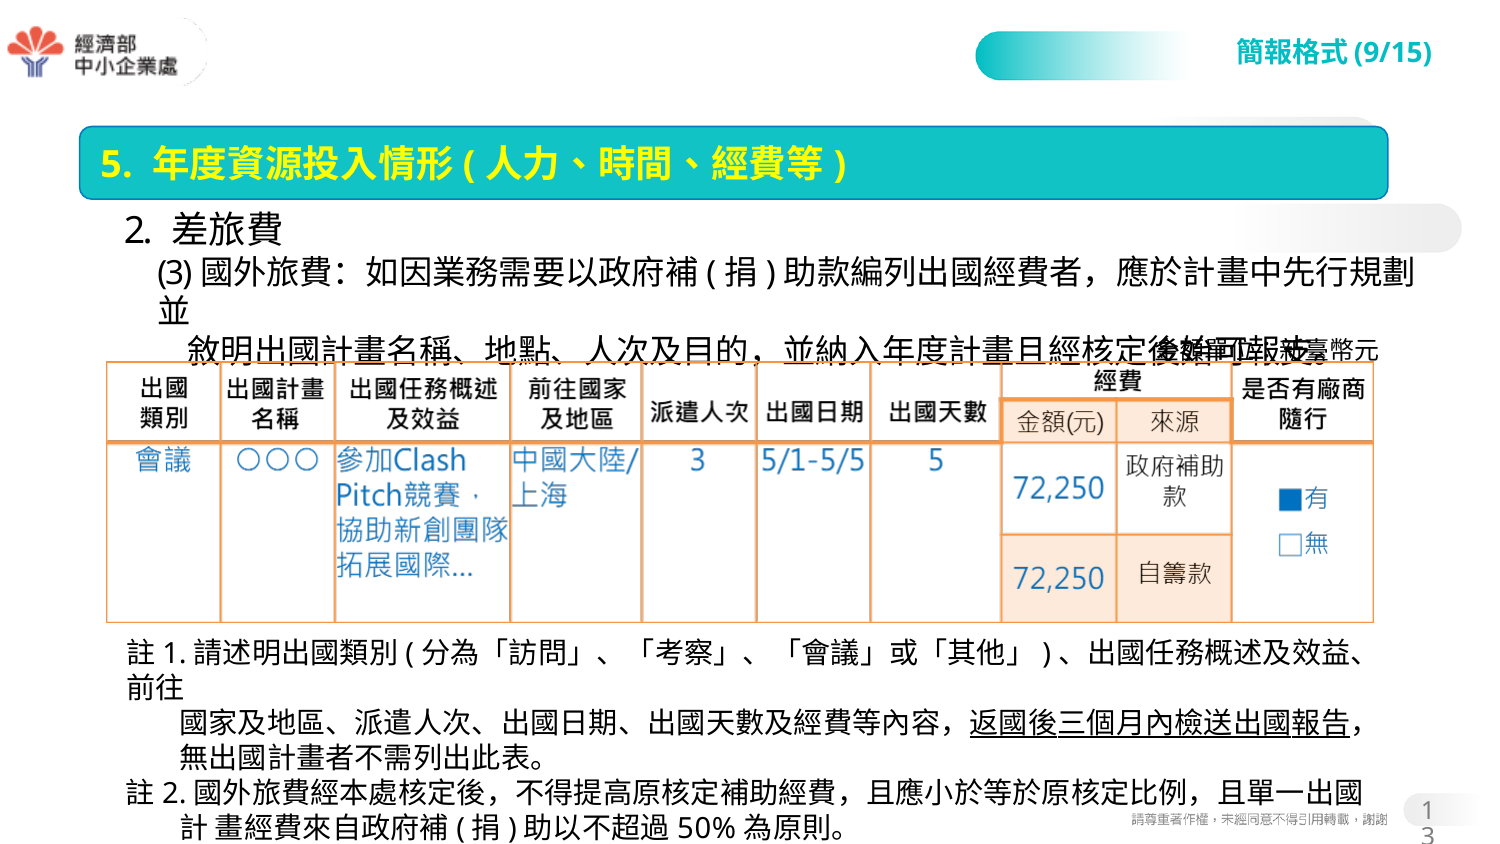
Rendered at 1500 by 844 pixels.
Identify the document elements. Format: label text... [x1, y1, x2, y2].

list 簡報格式(9/15) [952, 27, 1478, 131]
text_box 註1.請述明出國類別(分為「訪問」、「考察」、「會議」或「其他」)、出國任務概述及效益、前往 國家及地區、派遣人次、出國日期、出國天數及經費等內容，返國後三個月內檢送出國報告， 無出國計畫者不需列出此表。 註2.國外旅費經本處核定後，不得提高原核定補助經費，且應小於等於原核定比例，且單一出國計 畫經費來自政府補(捐)助以不超過50%為原則。 [123, 632, 1395, 812]
text_box 金額單位：新臺幣元 [1139, 327, 1398, 373]
text_box 13 [1405, 787, 1464, 833]
text_box 5. 年度資源投入情形(人力、時間、經費等) [79, 126, 1388, 200]
text_box 2. 差旅費 (3)國外旅費：如因業務需要以政府補(捐)助款編列出國經費者，應於計畫中先行規劃並 敘明出國計畫名稱、地點、人次及目的，並納入年度計畫且經核定後始可報支。 [121, 185, 1424, 333]
picture [106, 357, 1374, 623]
